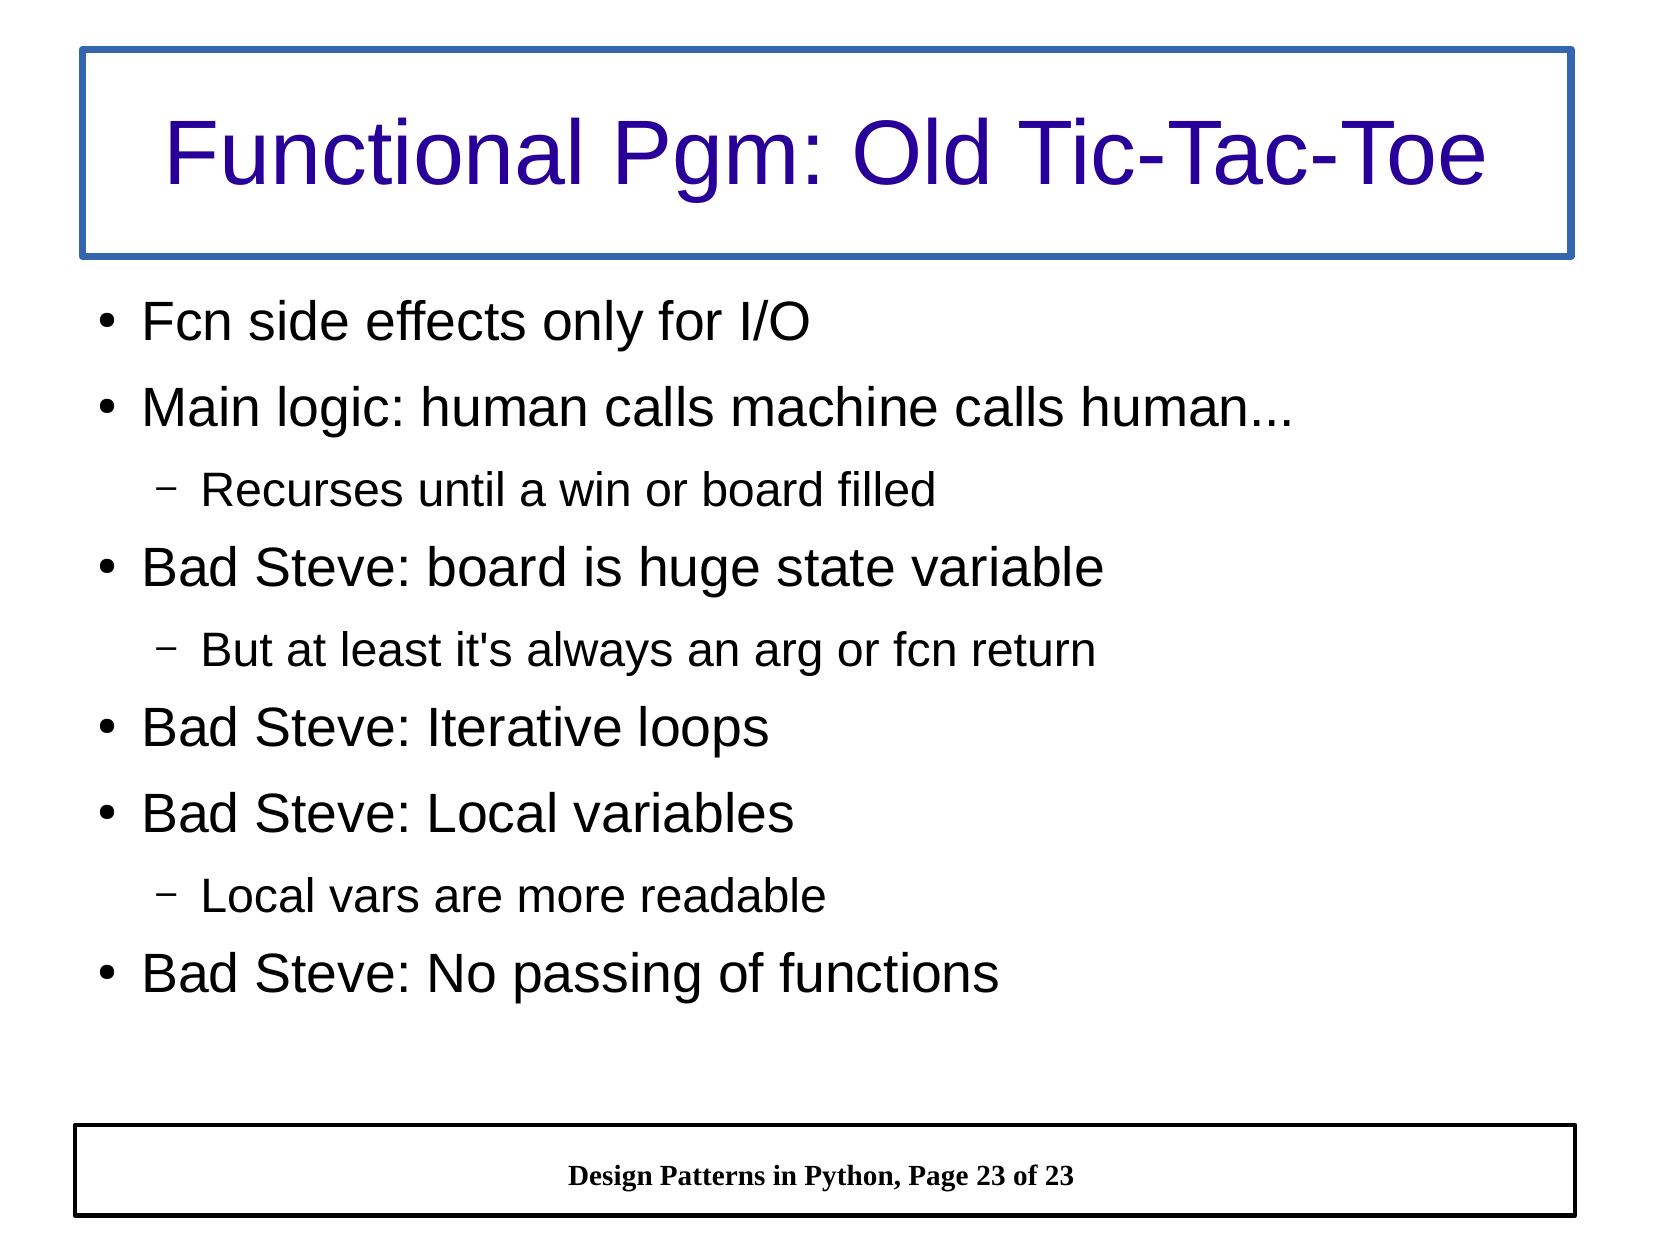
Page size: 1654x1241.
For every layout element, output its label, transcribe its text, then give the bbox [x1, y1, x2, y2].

list Fcn side effects only for I/O Main logic: human calls machine calls human... Recurses until a win or board filled Bad Steve: board is huge state variable But at least it's always an arg or fcn return Bad Steve: Iterative loops Bad Steve: Local variables Local vars are more readable Bad Steve: No passing of functions [82, 290, 1571, 1010]
title Functional Pgm: Old Tic-Tac-Toe [82, 49, 1571, 257]
